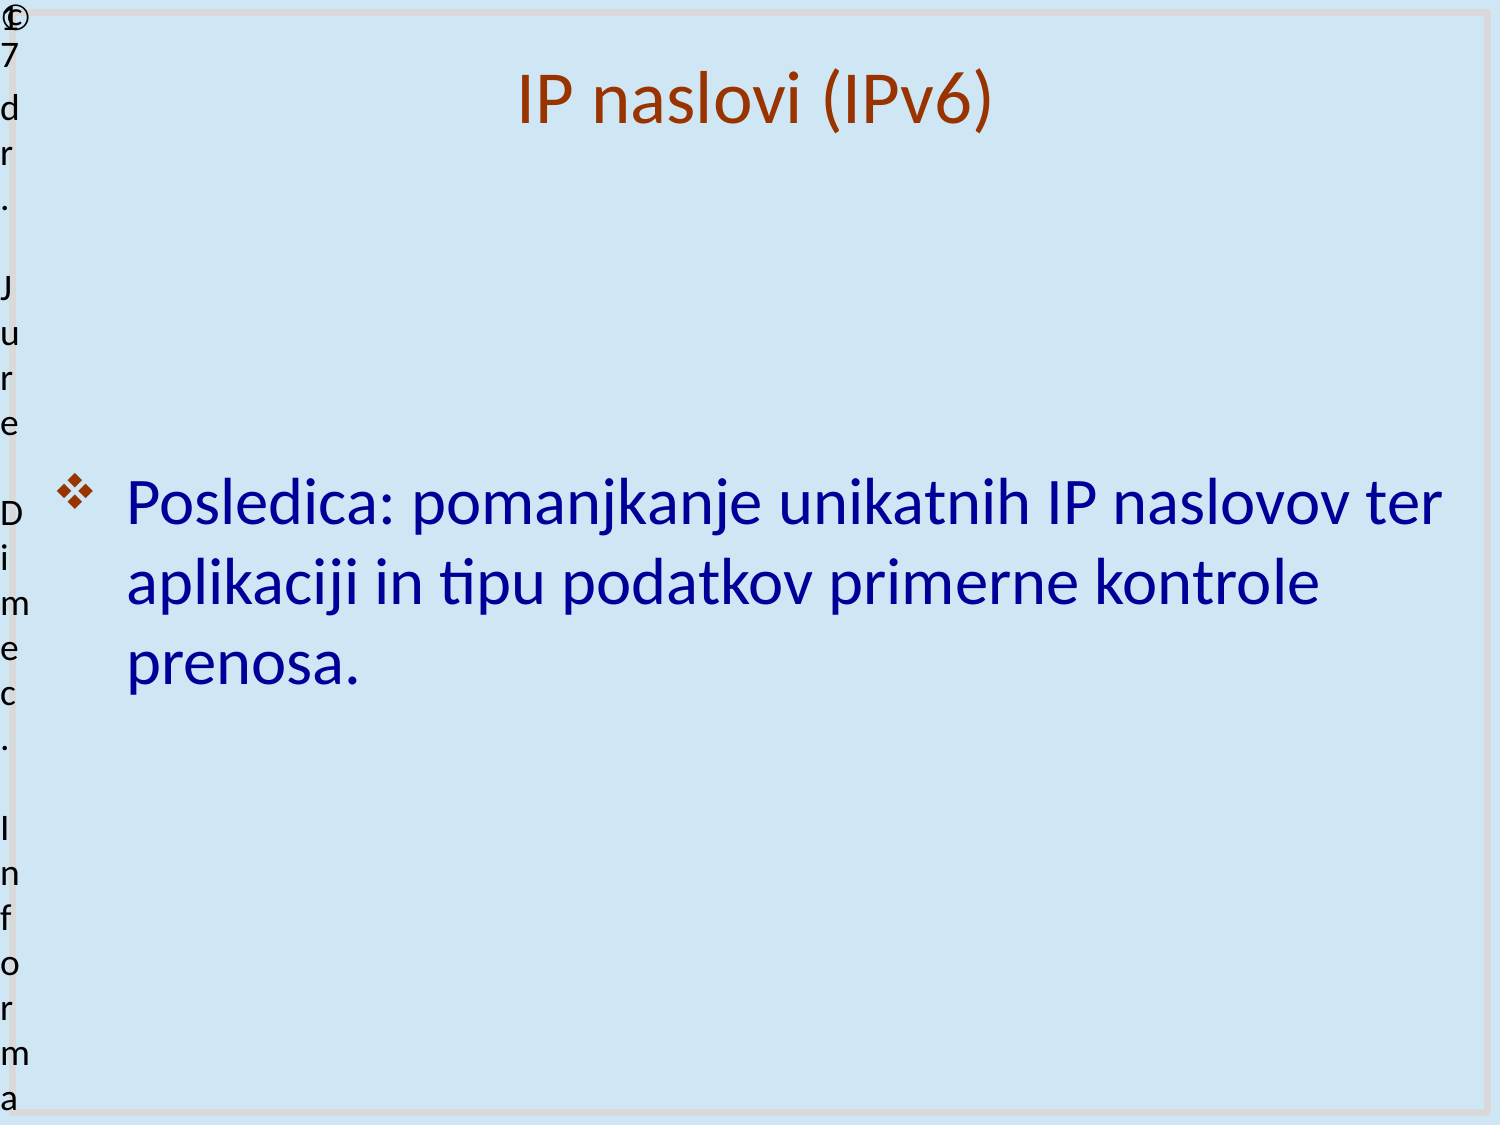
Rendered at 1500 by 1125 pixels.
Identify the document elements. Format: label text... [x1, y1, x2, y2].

title IP naslovi (IPv6) [37, 37, 1475, 150]
list Posledica: pomanjkanje unikatnih IP naslovov ter aplikaciji in tipu podatkov primerne kontrole prenosa. [37, 450, 1475, 1050]
